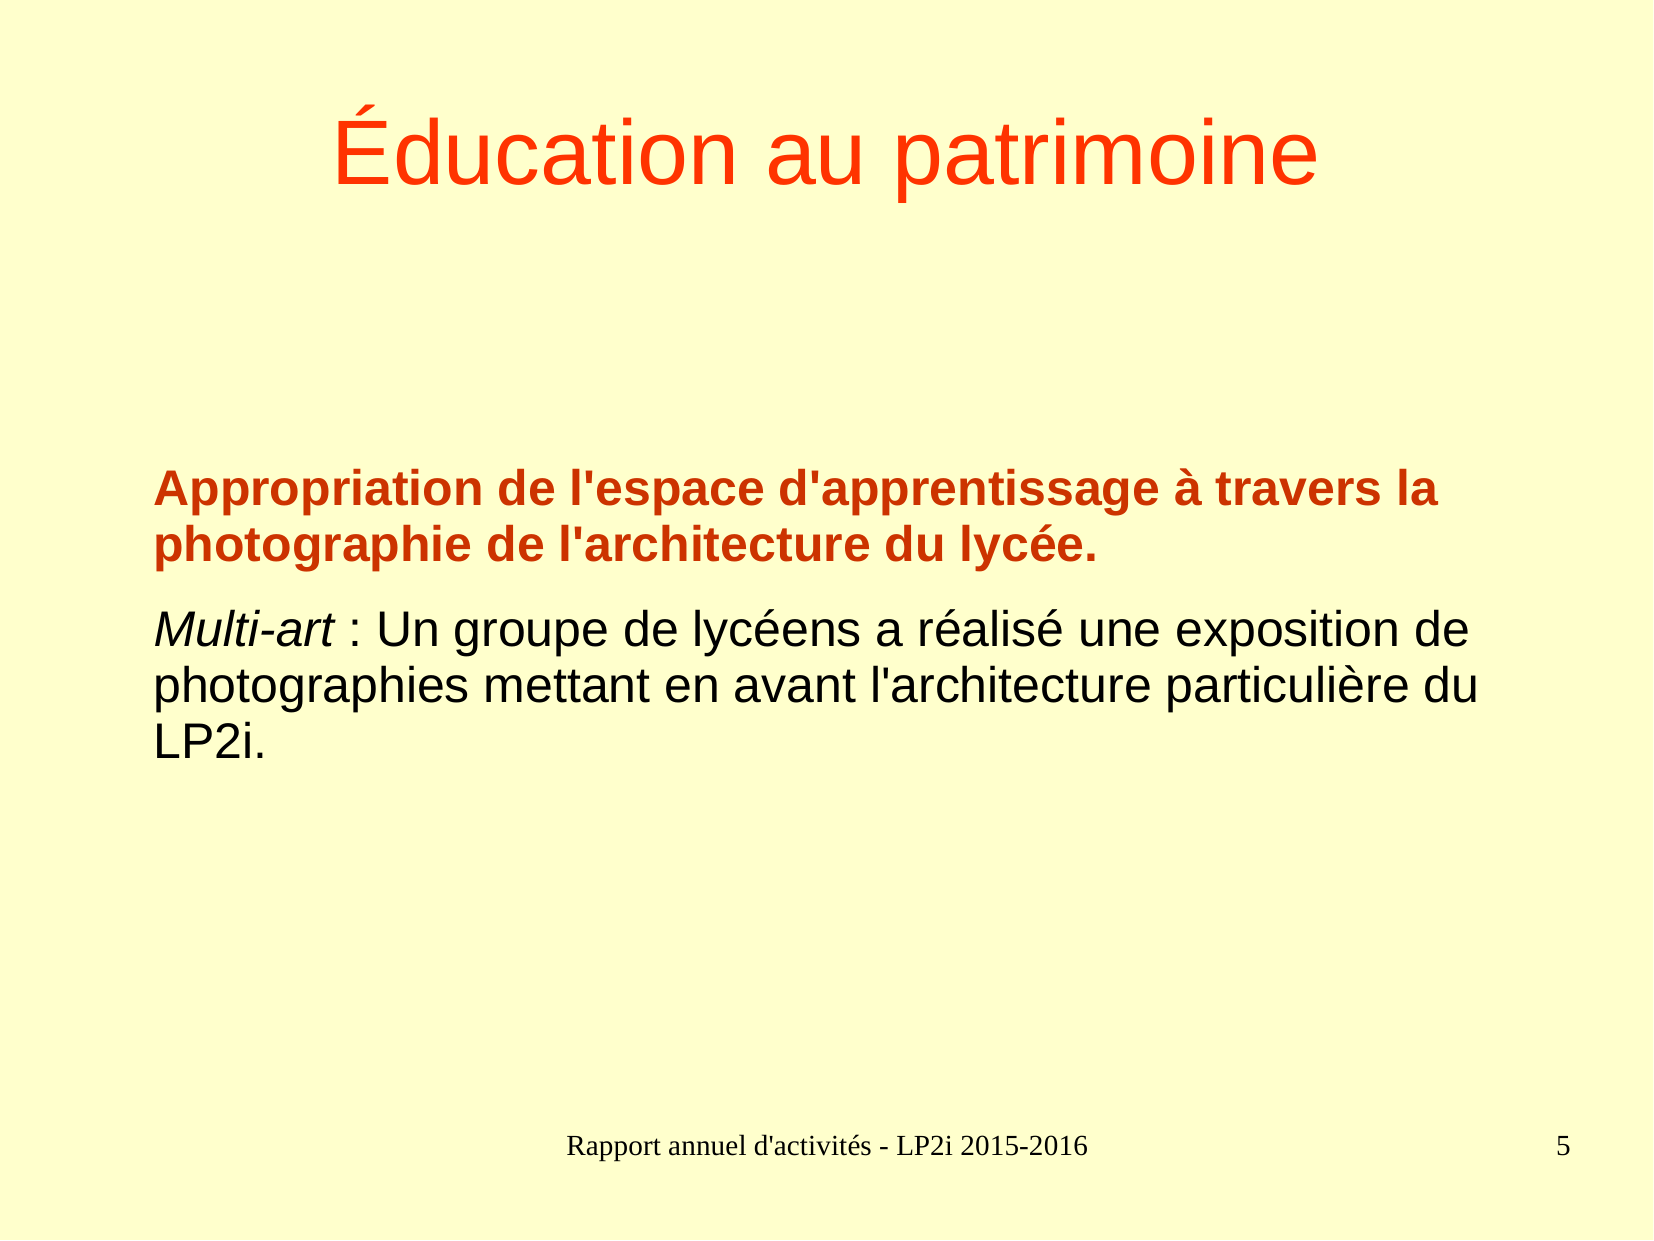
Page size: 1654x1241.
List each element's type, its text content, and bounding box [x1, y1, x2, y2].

list Appropriation de l'espace d'apprentissage à travers la photographie de l'architecture du lycée. Multi-art : Un groupe de lycéens a réalisé une exposition de photographies mettant en avant l'architecture particulière du LP2i. [82, 290, 1571, 1010]
title Éducation au patrimoine [82, 49, 1571, 257]
